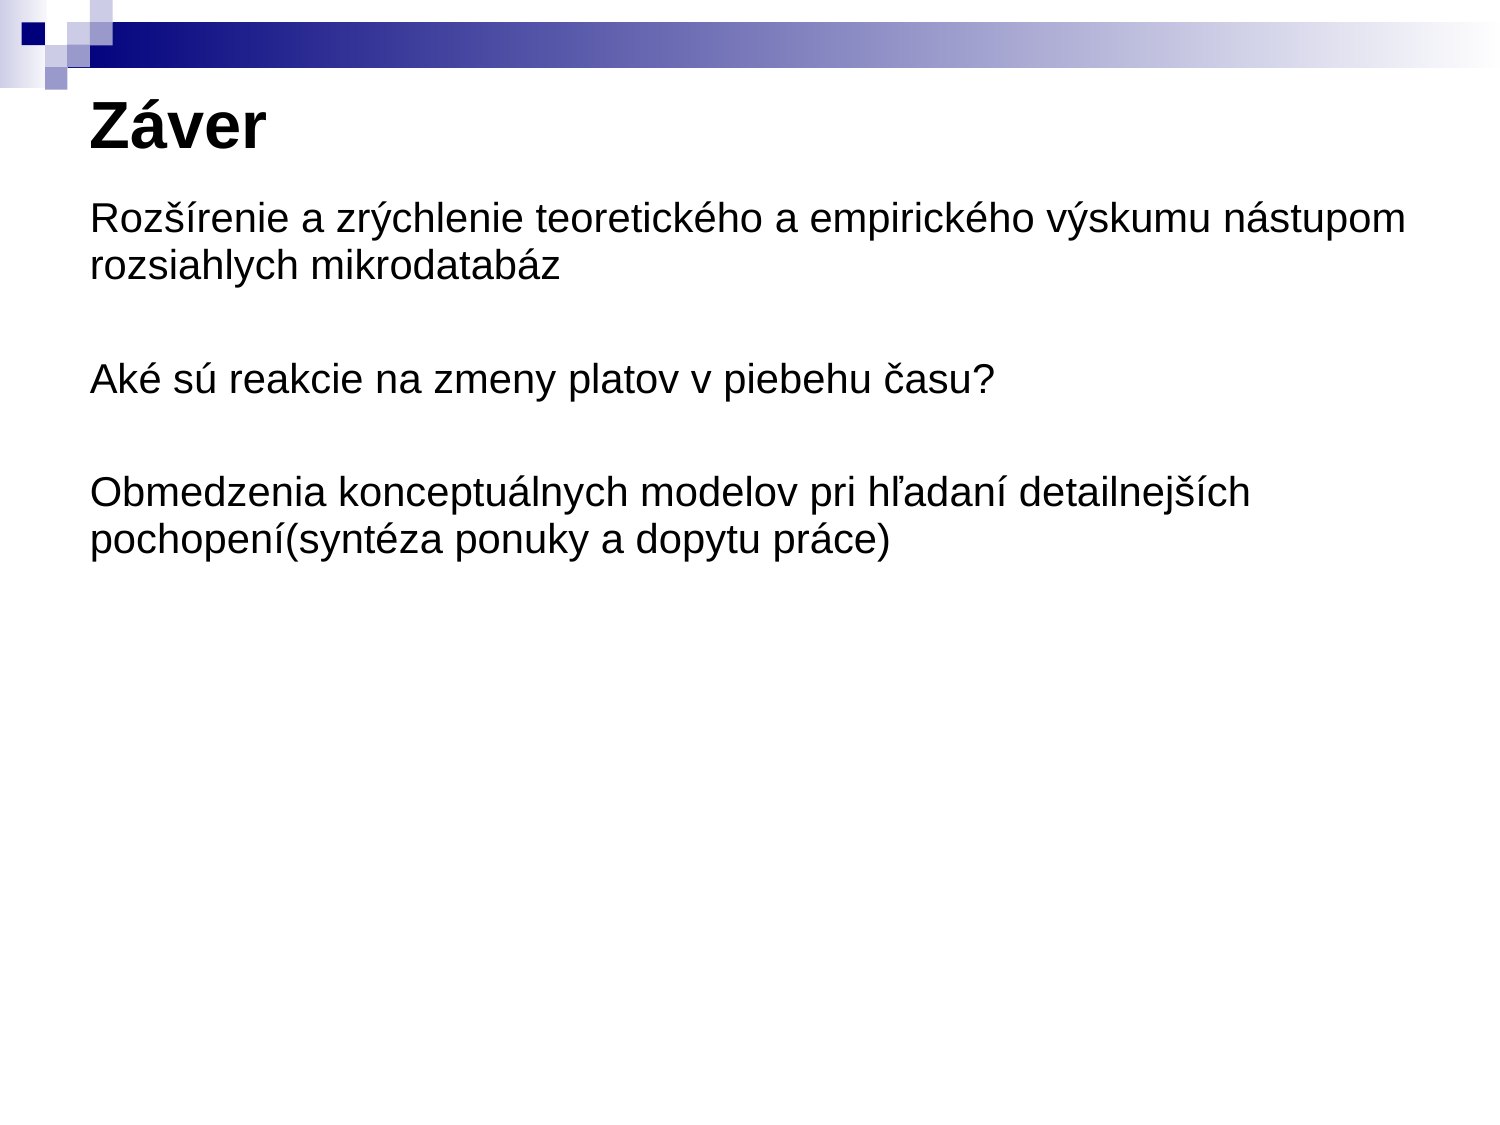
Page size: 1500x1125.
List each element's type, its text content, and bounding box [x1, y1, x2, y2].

title Záver [75, 74, 1426, 175]
list Rozšírenie a zrýchlenie teoretického a empirického výskumu nástupom rozsiahlych mikrodatabáz Aké sú reakcie na zmeny platov v piebehu času? Obmedzenia konceptuálnych modelov pri hľadaní detailnejších pochopení(syntéza ponuky a dopytu práce) [75, 187, 1426, 963]
